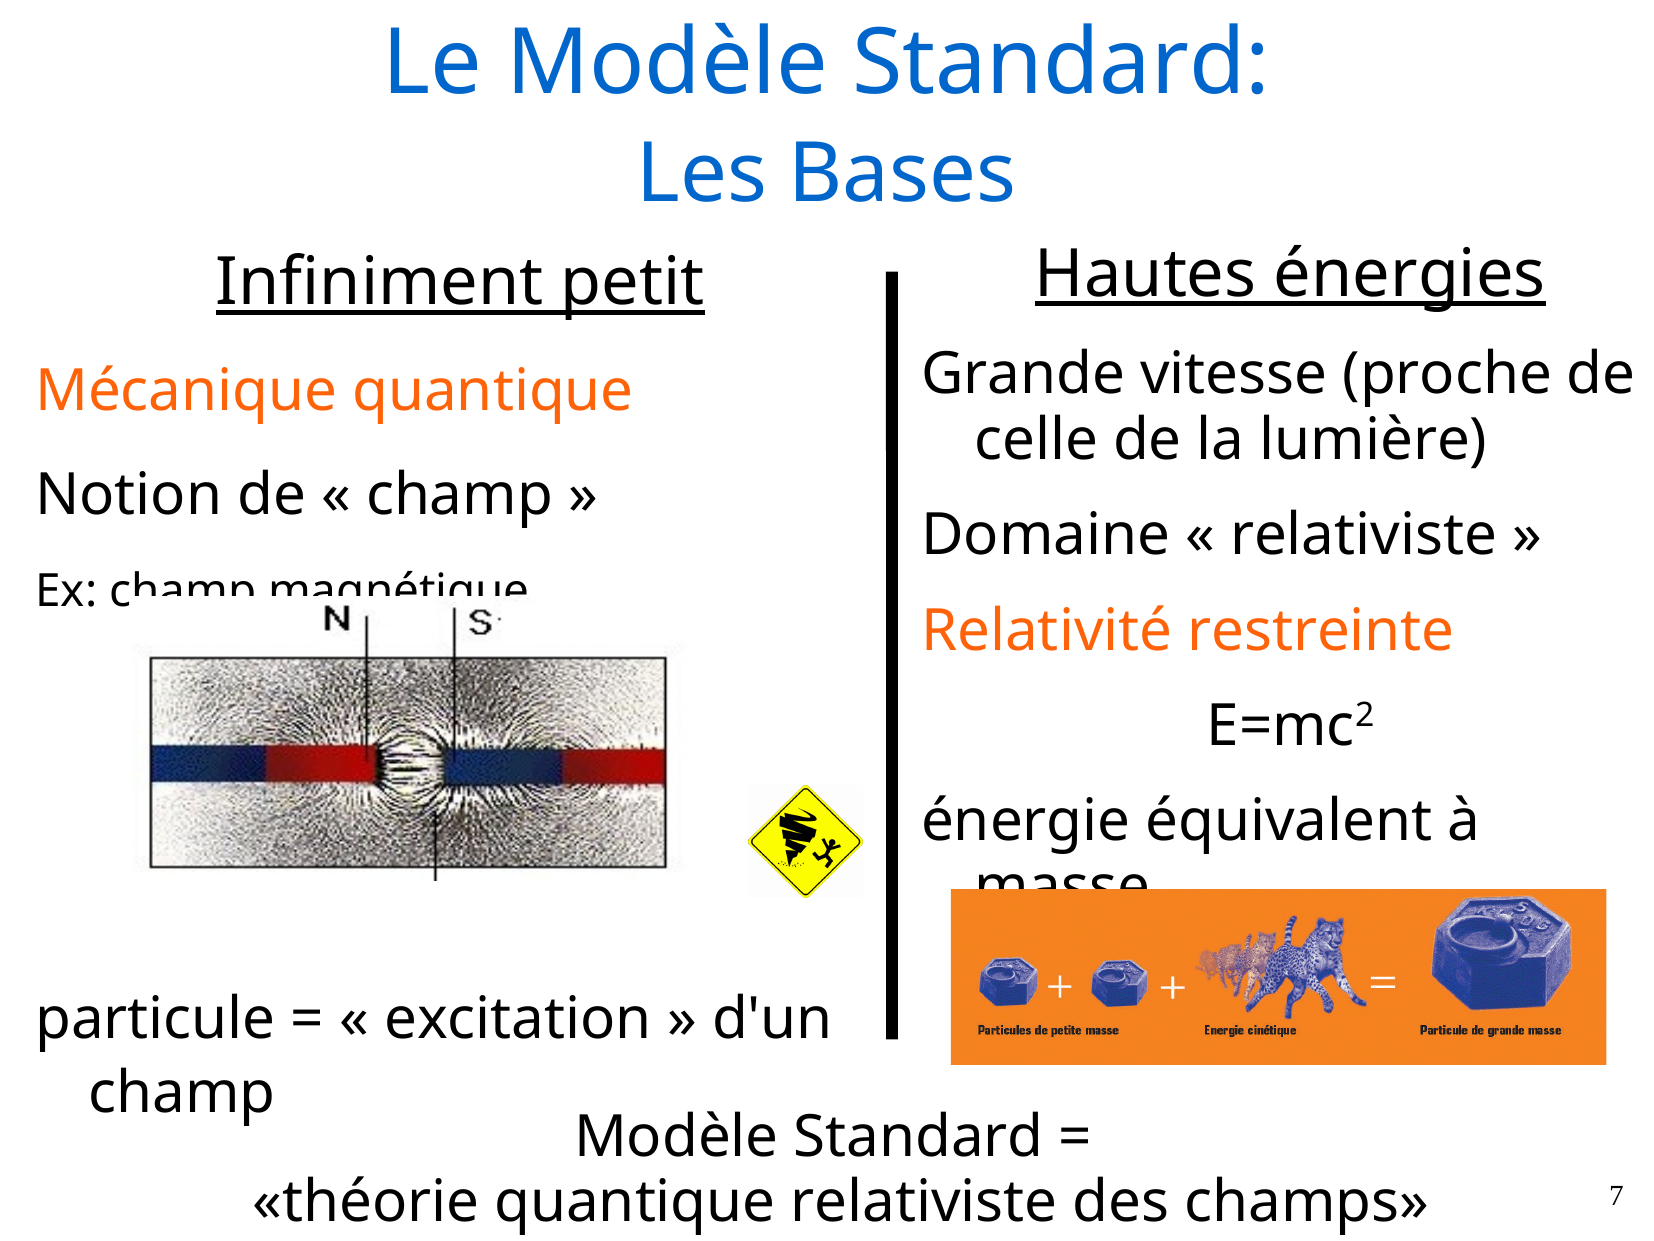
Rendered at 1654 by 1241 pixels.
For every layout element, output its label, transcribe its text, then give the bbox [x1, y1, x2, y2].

picture [748, 785, 863, 898]
text_box Modèle Standard = «théorie quantique relativiste des champs» [30, 1097, 1634, 1176]
list Infiniment petit Mécanique quantique Notion de « champ » Ex: champ magnétique particule = « excitation » d'un champ [17, 236, 886, 1041]
picture [129, 596, 691, 881]
picture [950, 889, 1607, 1065]
text_box Hautes énergies Grande vitesse (proche de celle de la lumière)‏ Domaine « relativiste » Relativité restreinte E=mc2 énergie équivalent à masse [903, 236, 1654, 1041]
title Le Modèle Standard: Les Bases [0, 13, 1654, 210]
